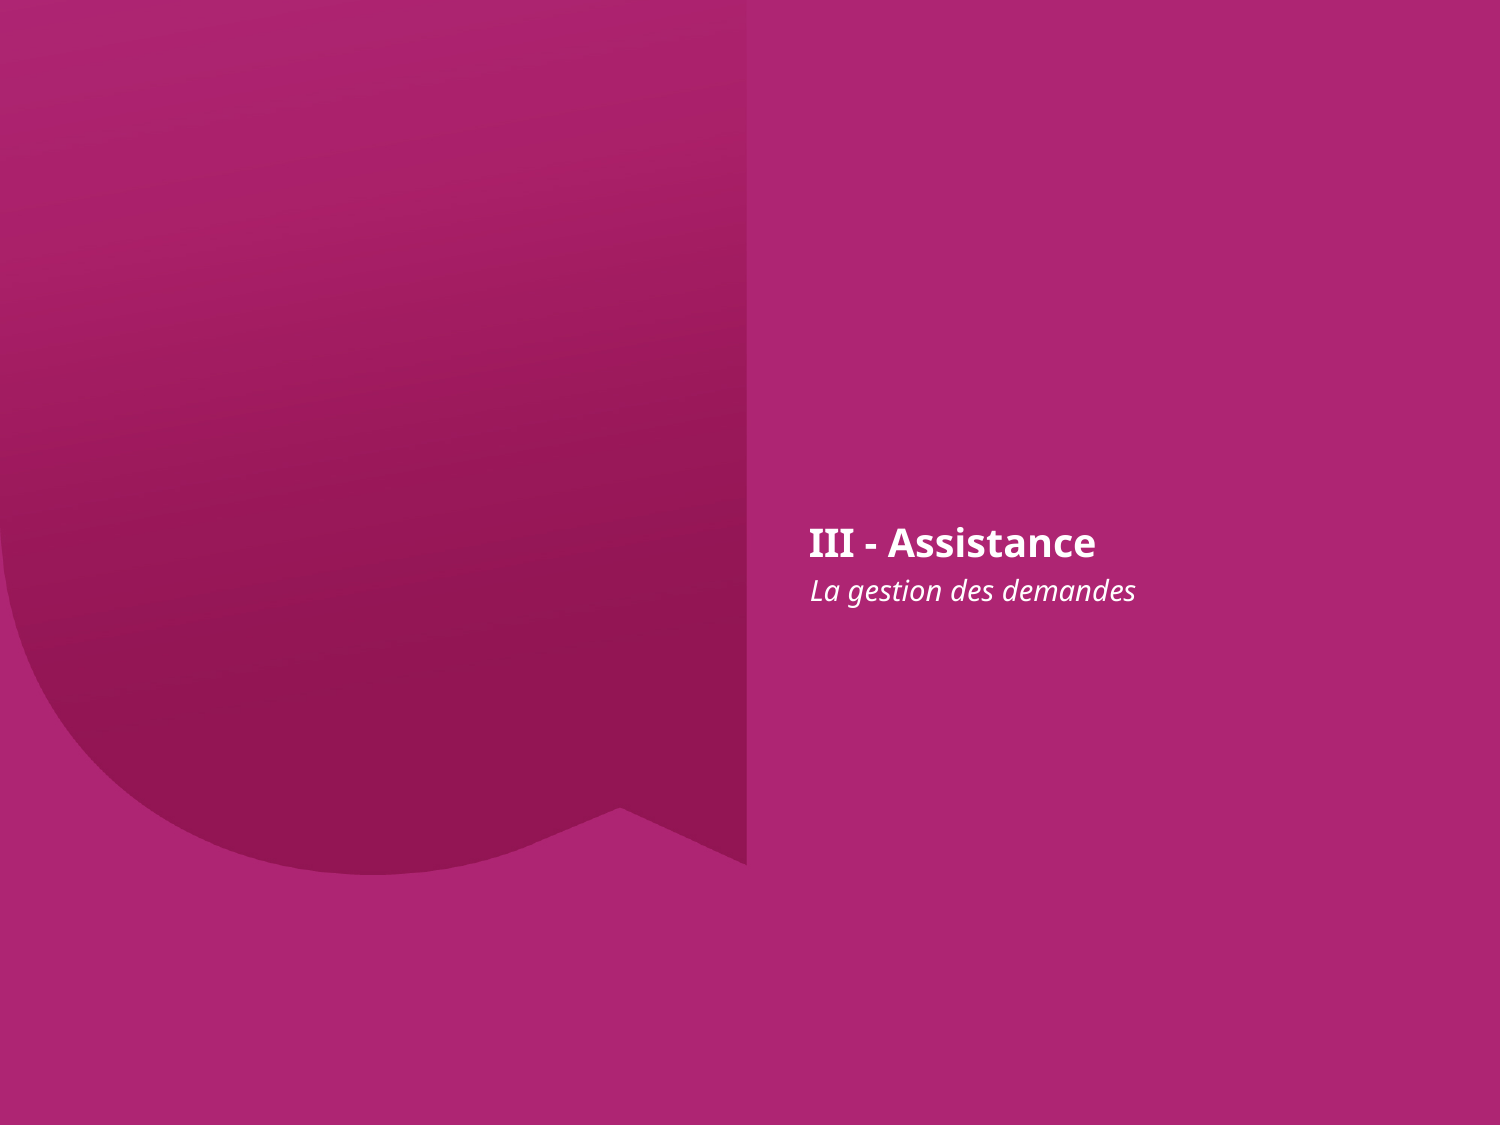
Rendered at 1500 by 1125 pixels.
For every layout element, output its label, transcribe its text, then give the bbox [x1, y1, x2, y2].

picture [0, 0, 750, 1125]
list III - Assistance La gestion des demandes [750, 0, 1500, 1125]
